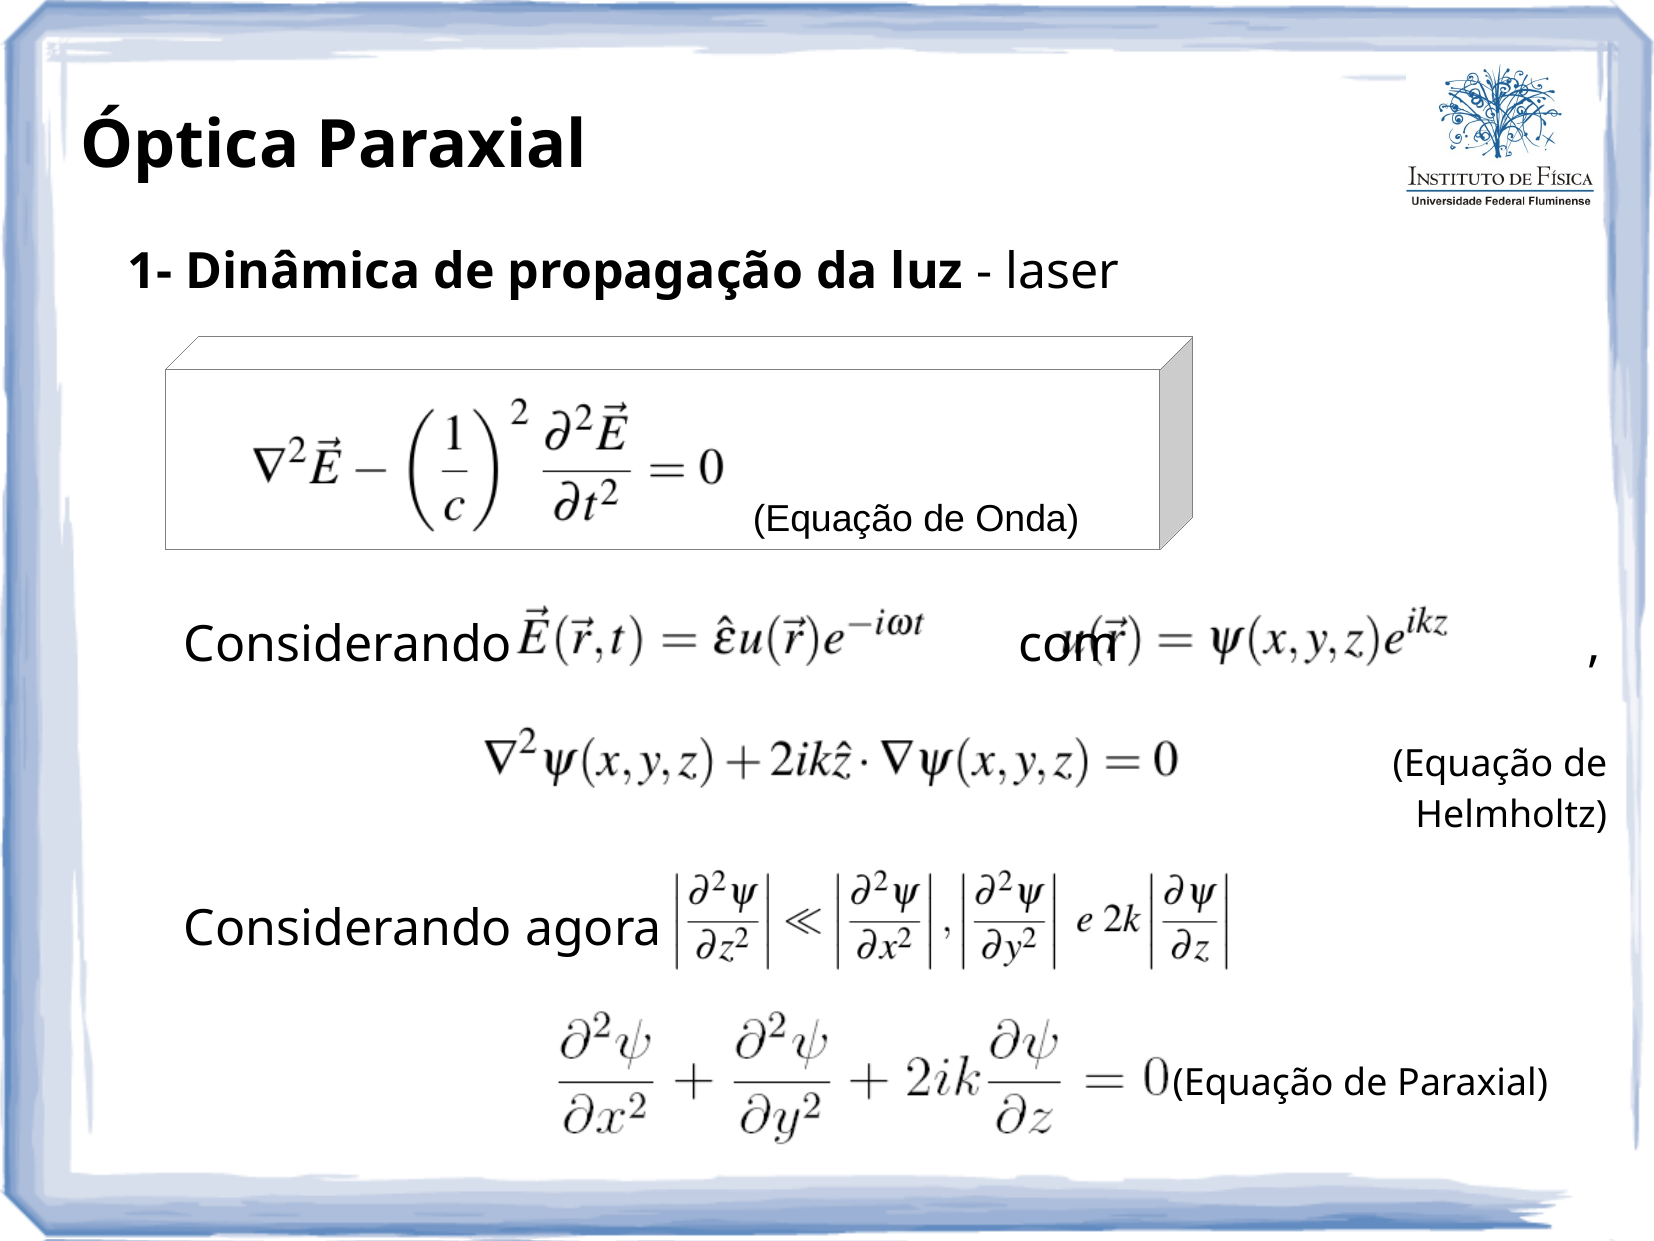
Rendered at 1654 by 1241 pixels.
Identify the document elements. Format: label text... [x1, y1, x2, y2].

text_box Considerando com , [169, 600, 1619, 750]
text_box Considerando agora [169, 884, 1619, 967]
text_box [165, 336, 1193, 550]
text_box (Equação de Onda) [738, 490, 1096, 547]
text_box (Equação de Helmholtz) [1187, 728, 1623, 794]
text_box Óptica Paraxial [65, 88, 633, 181]
picture [0, 0, 1654, 1241]
text_box 1- Dinâmica de propagação da luz - laser [112, 227, 1589, 326]
text_box (Equação de Paraxial) [1128, 1047, 1564, 1113]
